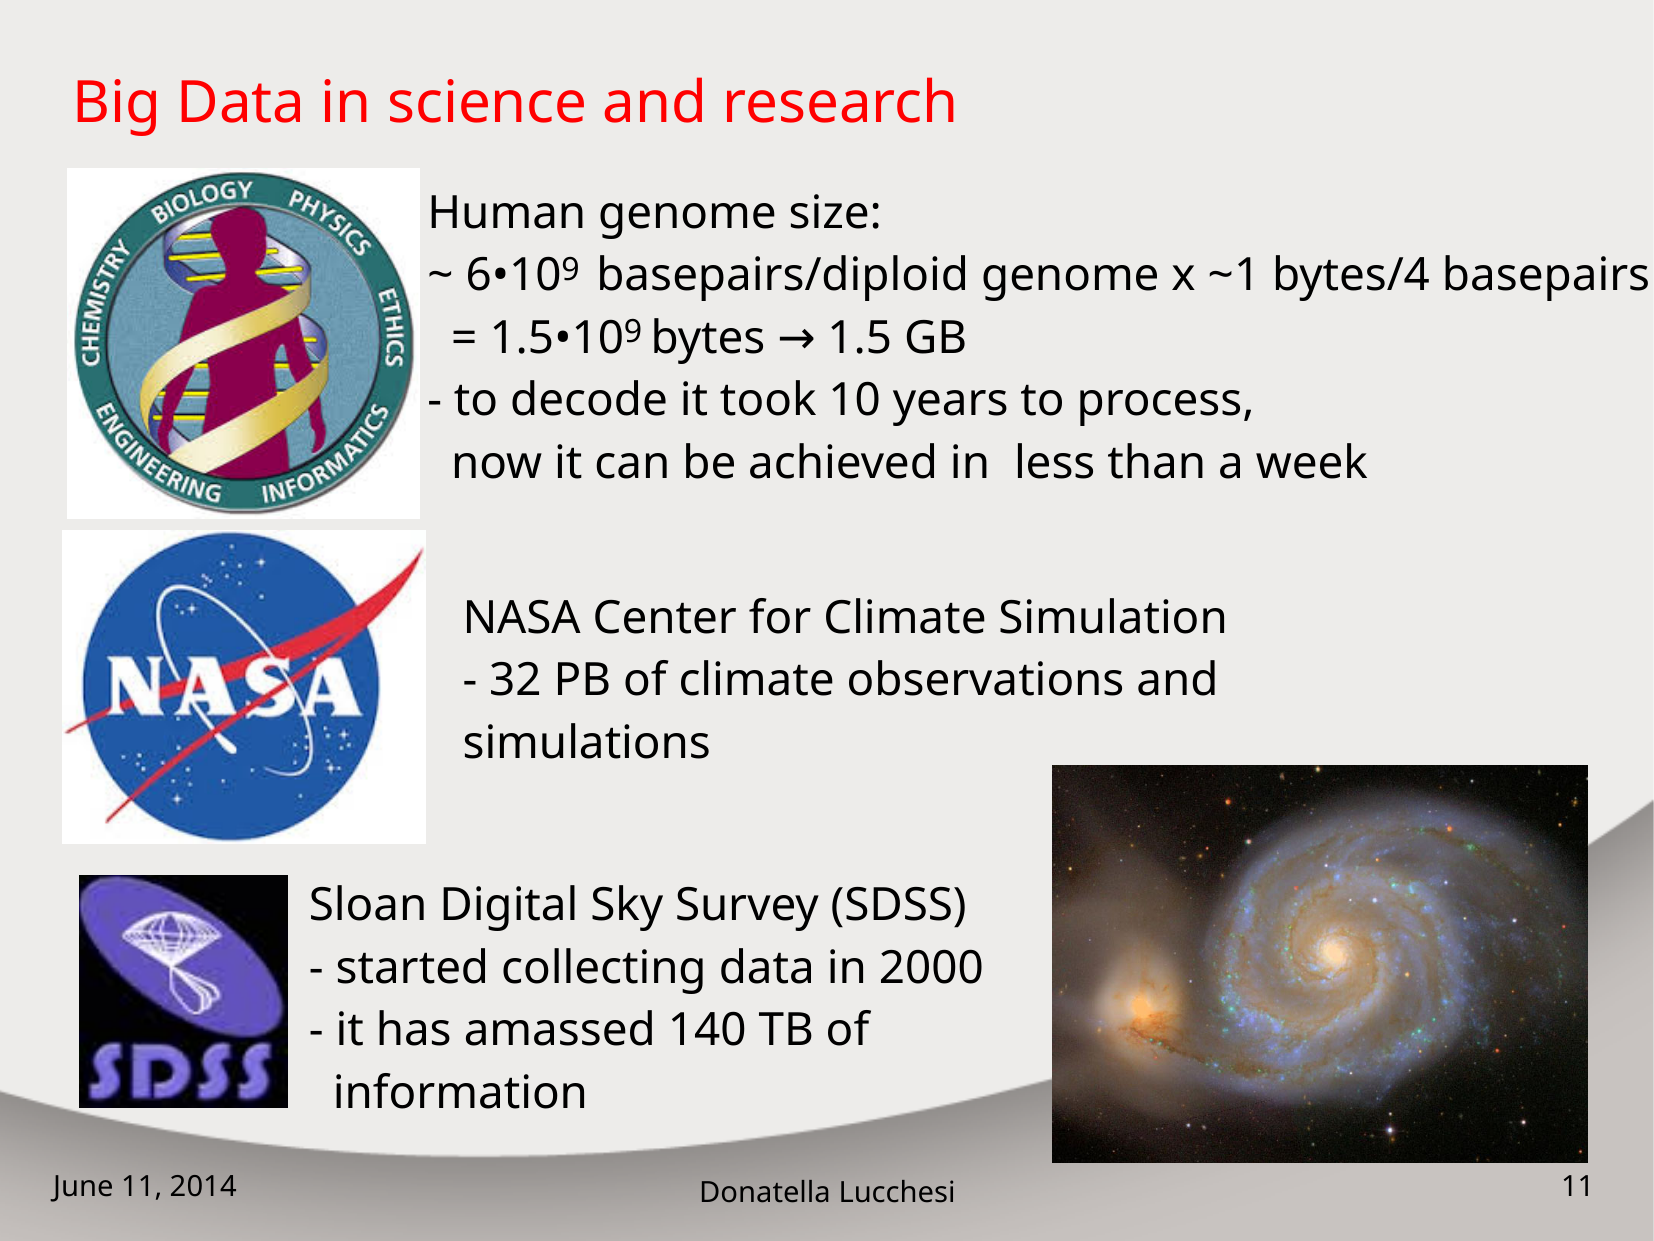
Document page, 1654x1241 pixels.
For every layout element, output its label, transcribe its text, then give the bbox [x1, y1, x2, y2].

text_box Sloan Digital Sky Survey (SDSS) - started collecting data in 2000 - it has amassed 140 TB of information [294, 864, 1036, 1135]
text_box NASA Center for Climate Simulation - 32 PB of climate observations and simulations [447, 576, 1483, 720]
text_box Big Data in science and research [58, 53, 1006, 150]
text_box Human genome size: ~ 6•109 basepairs/diploid genome x ~1 bytes/4 basepairs = 1.5•109 bytes → 1.5 GB - to decode it took 10 years to process, now it can be achieved in less than a week [412, 171, 1654, 506]
picture [0, 0, 1654, 1241]
